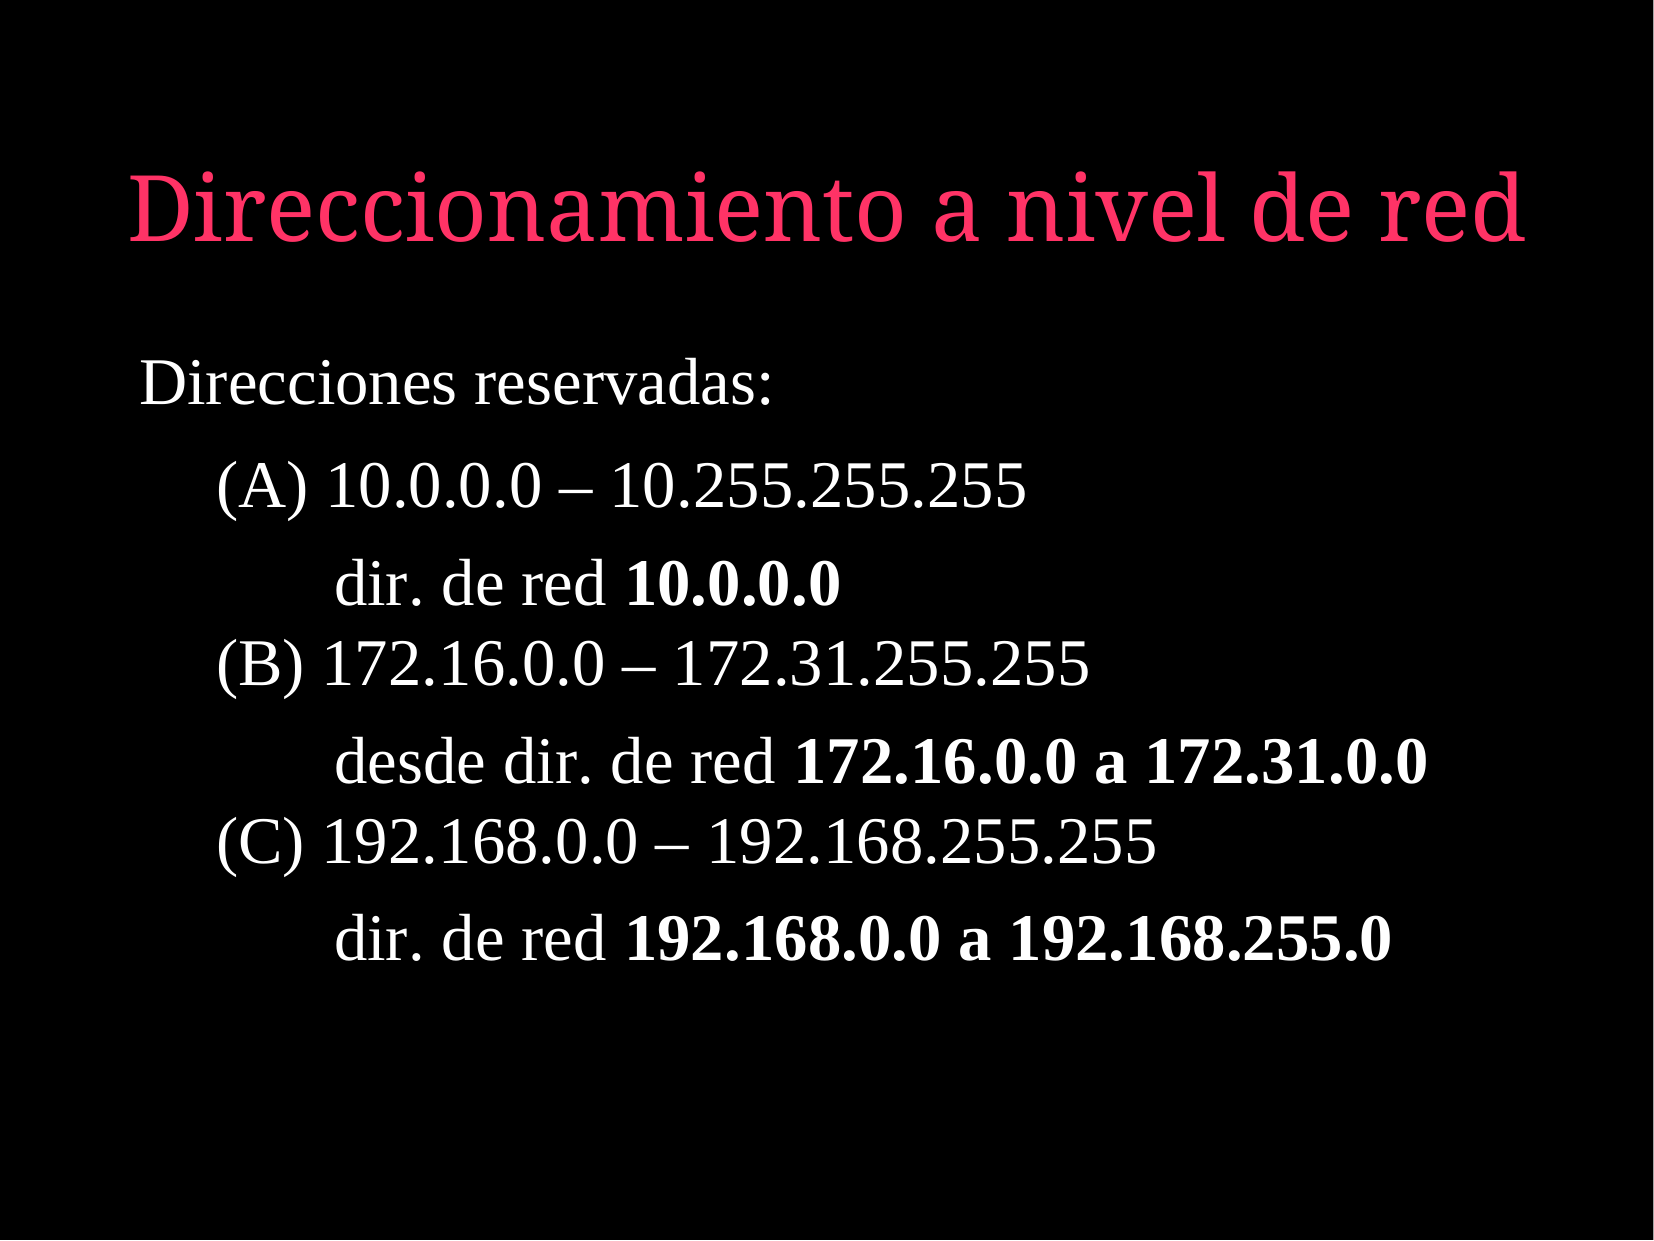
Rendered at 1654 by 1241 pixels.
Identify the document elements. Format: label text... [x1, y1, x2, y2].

list Direcciones reservadas: (A) 10.0.0.0 – 10.255.255.255 dir. de red 10.0.0.0 (B) 172.16.0.0 – 172.31.255.255 desde dir. de red 172.16.0.0 a 172.31.0.0 (C) 192.168.0.0 – 192.168.255.255 dir. de red 192.168.0.0 a 192.168.255.0 [121, 344, 1534, 1127]
title Direccionamiento a nivel de red [121, 102, 1534, 311]
